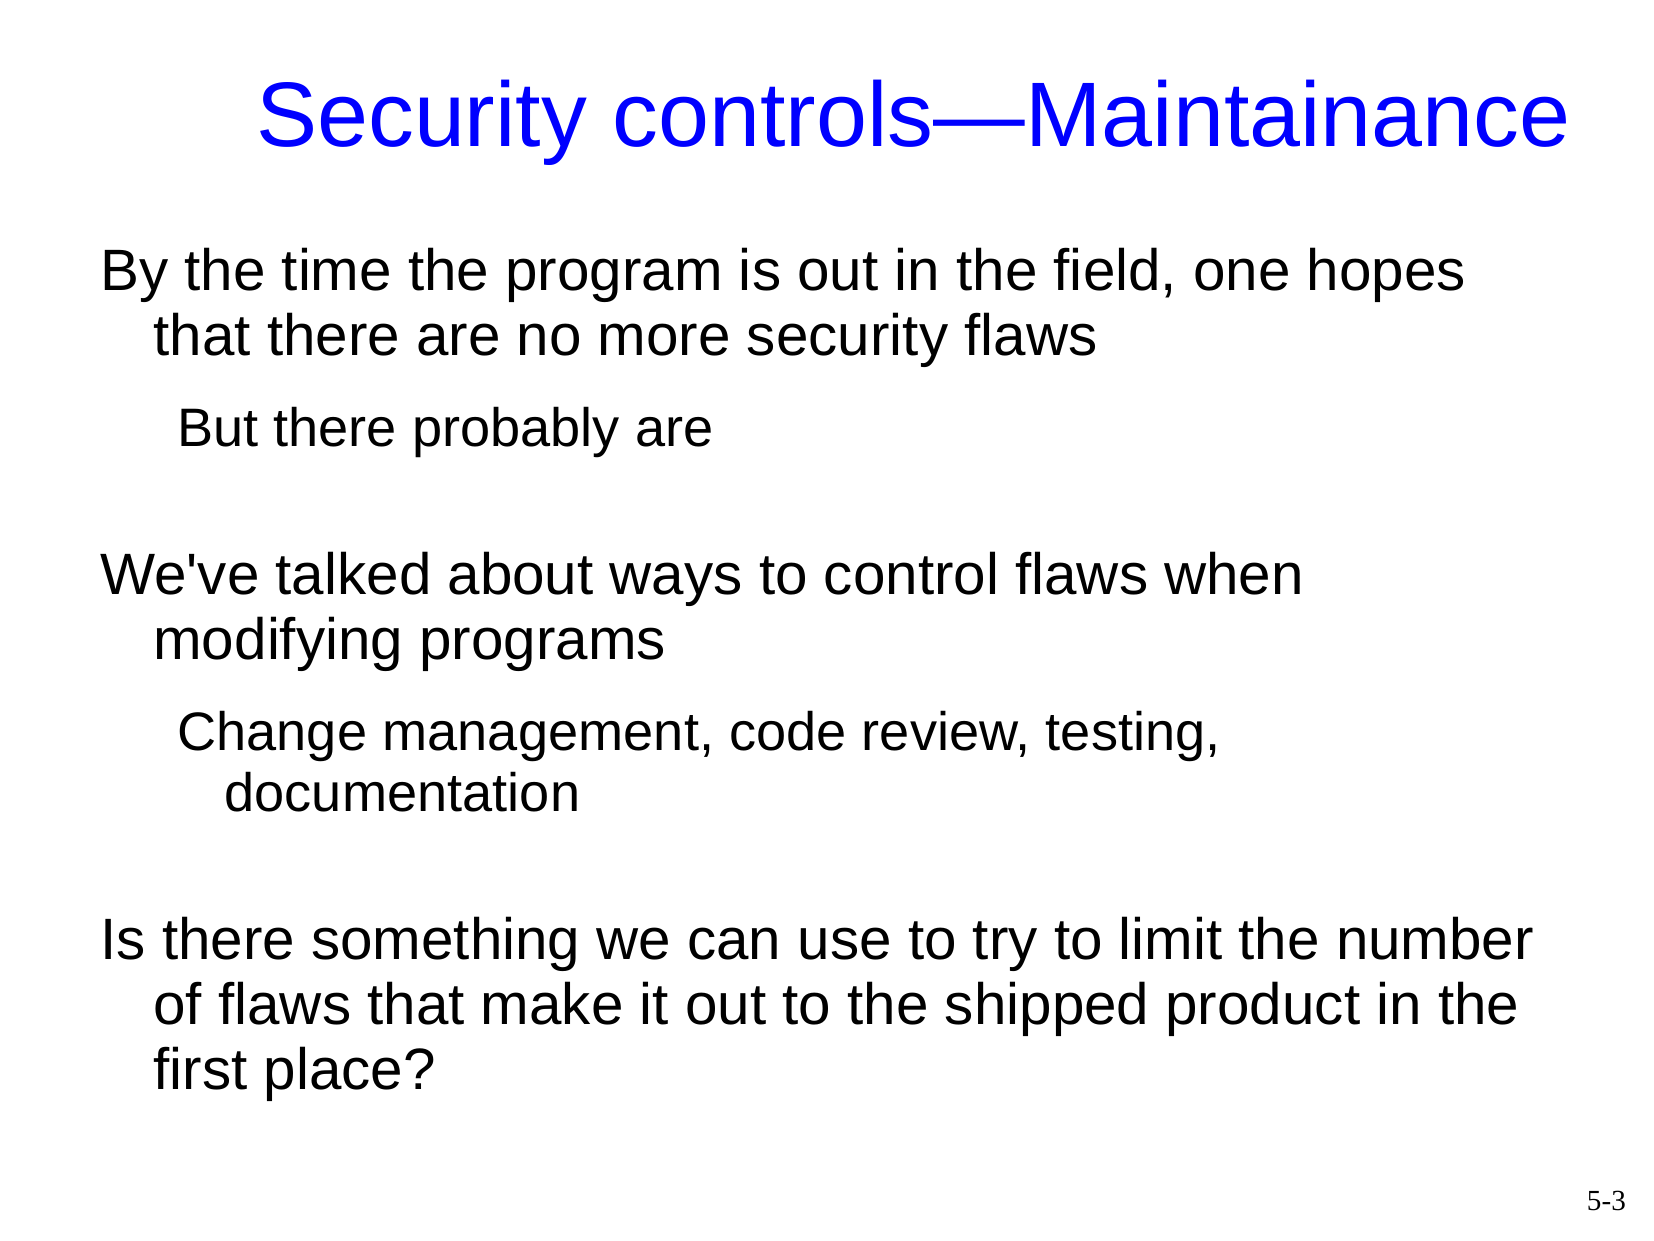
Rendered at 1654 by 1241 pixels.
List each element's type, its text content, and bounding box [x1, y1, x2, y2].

list By the time the program is out in the field, one hopes that there are no more security flaws But there probably are We've talked about ways to control flaws when modifying programs Change management, code review, testing, documentation Is there something we can use to try to limit the number of flaws that make it out to the shipped product in the first place? [82, 237, 1571, 1156]
title Security controls—Maintainance [84, 18, 1573, 211]
